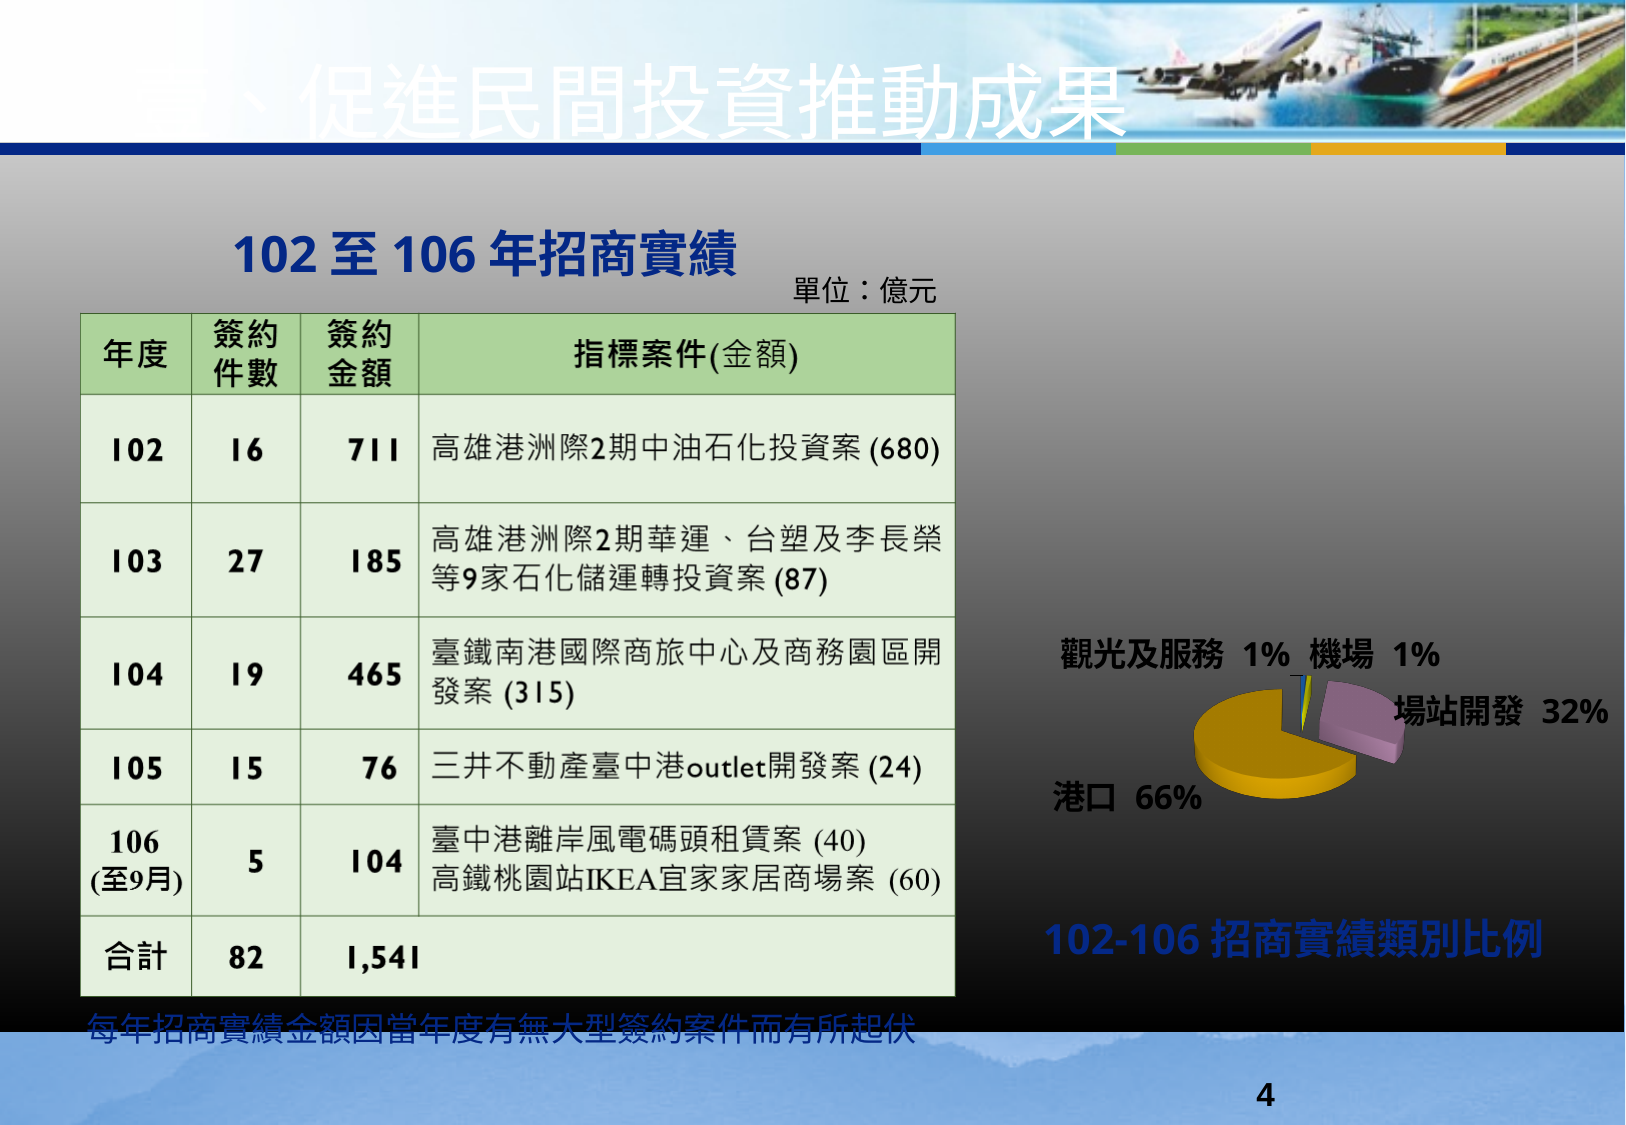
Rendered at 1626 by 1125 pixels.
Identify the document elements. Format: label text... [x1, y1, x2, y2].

text_box 壹、促進民間投資推動成果 [115, 42, 1590, 143]
text_box 4 [1241, 1066, 1621, 1121]
picture [80, 304, 956, 998]
text_box 每年招商實績金額因當年度有無大型簽約案件而有所起伏 [68, 999, 977, 1058]
list 102至106年招商實績 [228, 215, 742, 291]
text_box 單位：億元 [777, 264, 955, 315]
text_box 102-106招商實績類別比例 [1018, 905, 1569, 971]
chart [729, 373, 1625, 870]
